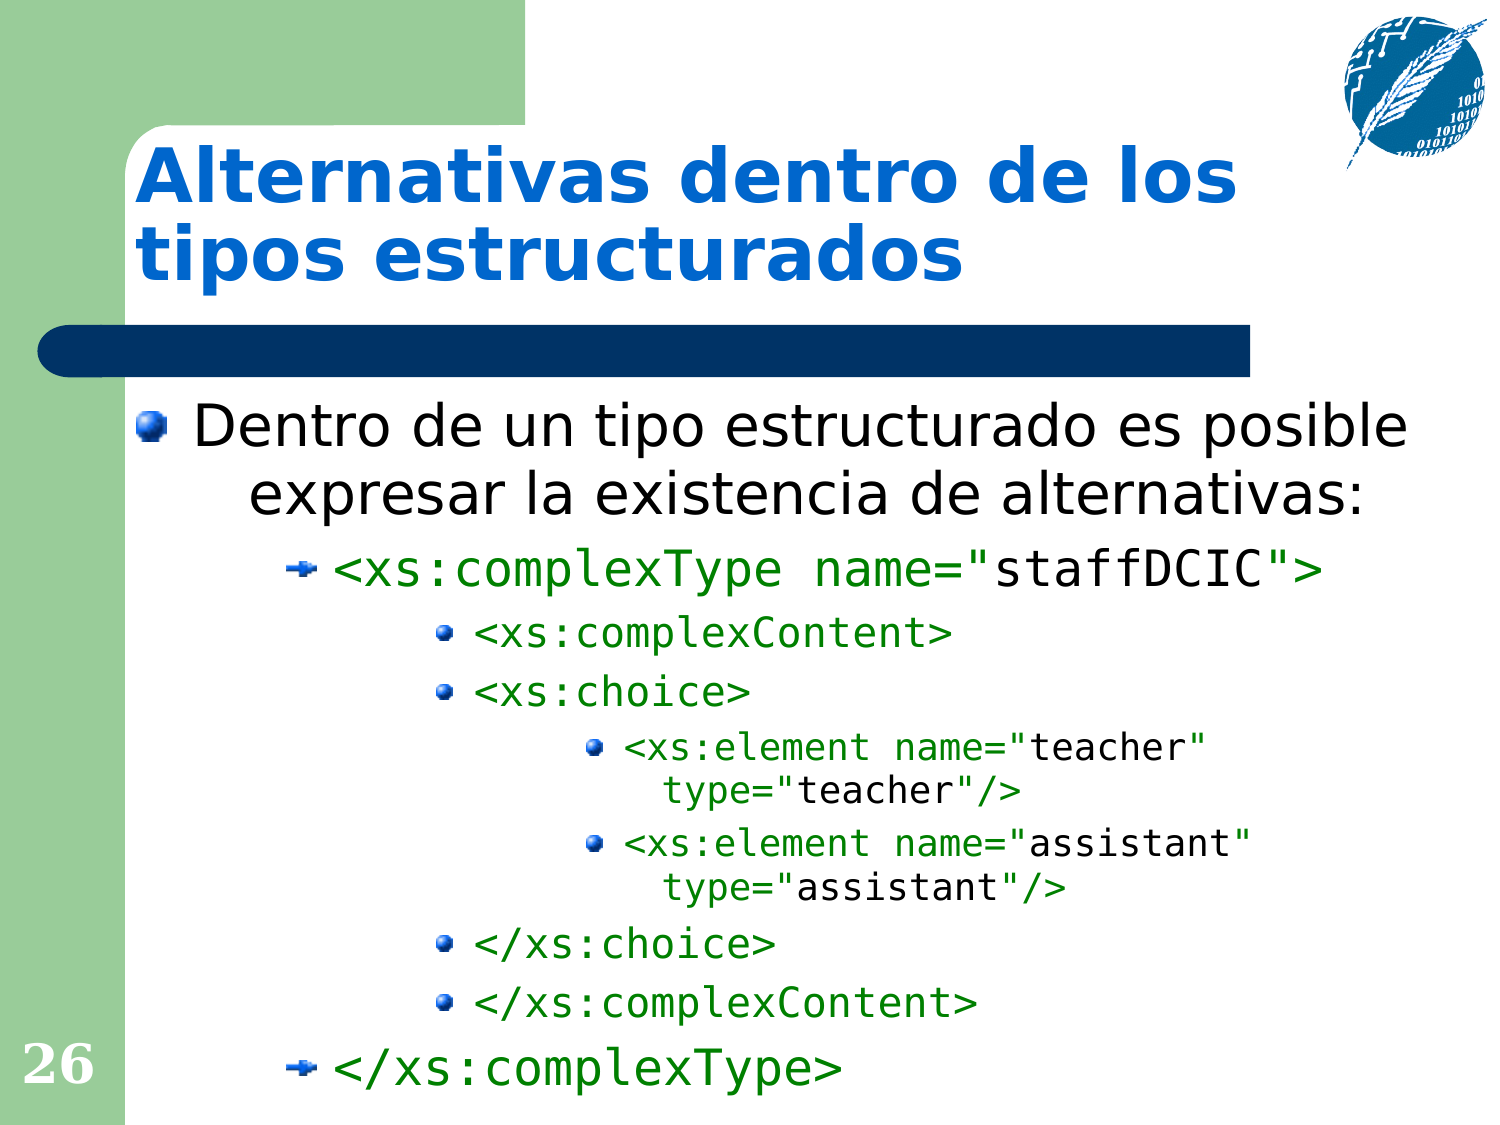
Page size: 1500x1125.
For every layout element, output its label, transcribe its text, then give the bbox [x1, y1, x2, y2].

picture [1341, 15, 1487, 172]
picture [1427, 138, 1431, 148]
picture [1416, 140, 1425, 149]
list Dentro de un tipo estructurado es posible expresar la existencia de alternativas: <xs:complexType name="staffDCIC"> <xs:complexContent> <xs:choice> <xs:element name="teacher" type="teacher"/> <xs:element name="assistant" type="assistant"/> </xs:choice> </xs:complexContent> </xs:complexType> [136, 392, 1426, 1111]
title Alternativas dentro de los tipos estructurados [135, 135, 1413, 301]
picture [1433, 139, 1440, 147]
picture [1436, 127, 1450, 136]
